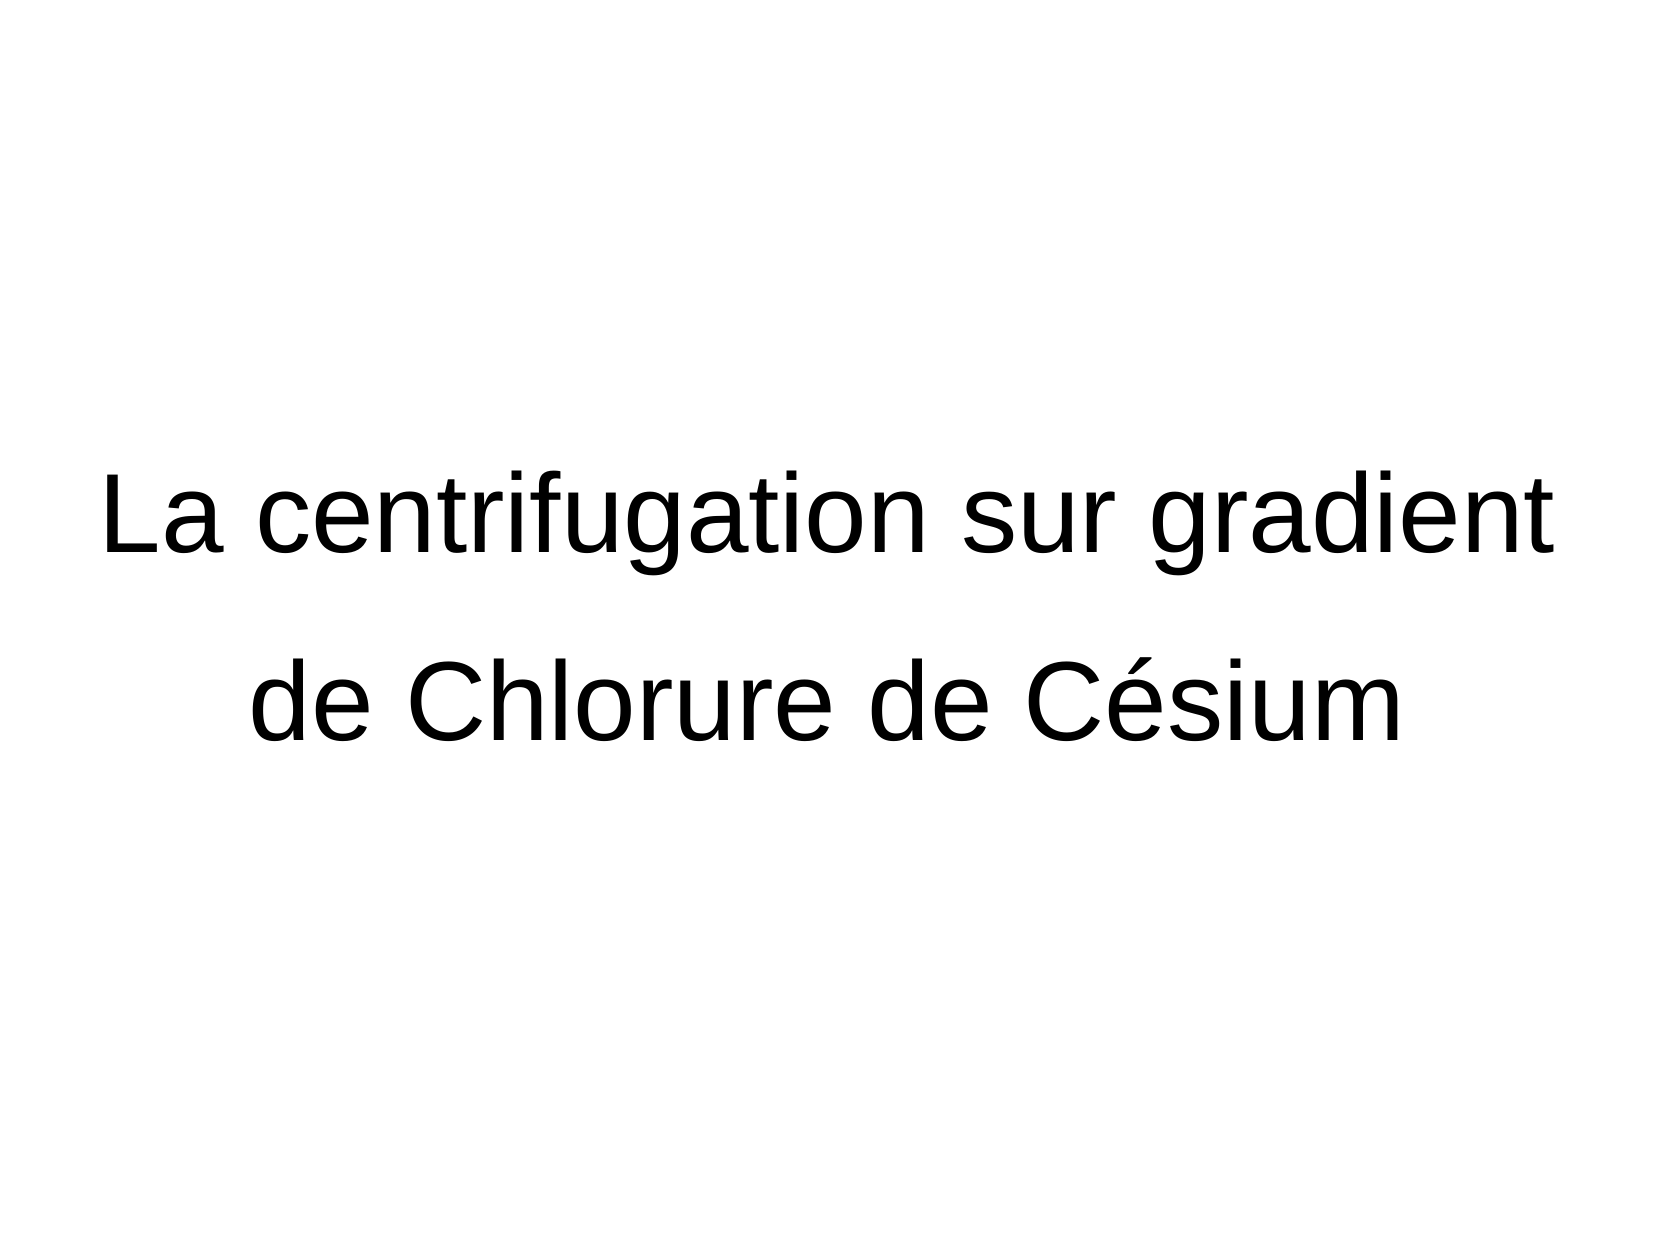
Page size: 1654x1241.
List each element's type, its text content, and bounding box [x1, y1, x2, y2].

title La centrifugation sur gradient de Chlorure de Césium [0, 418, 1654, 733]
